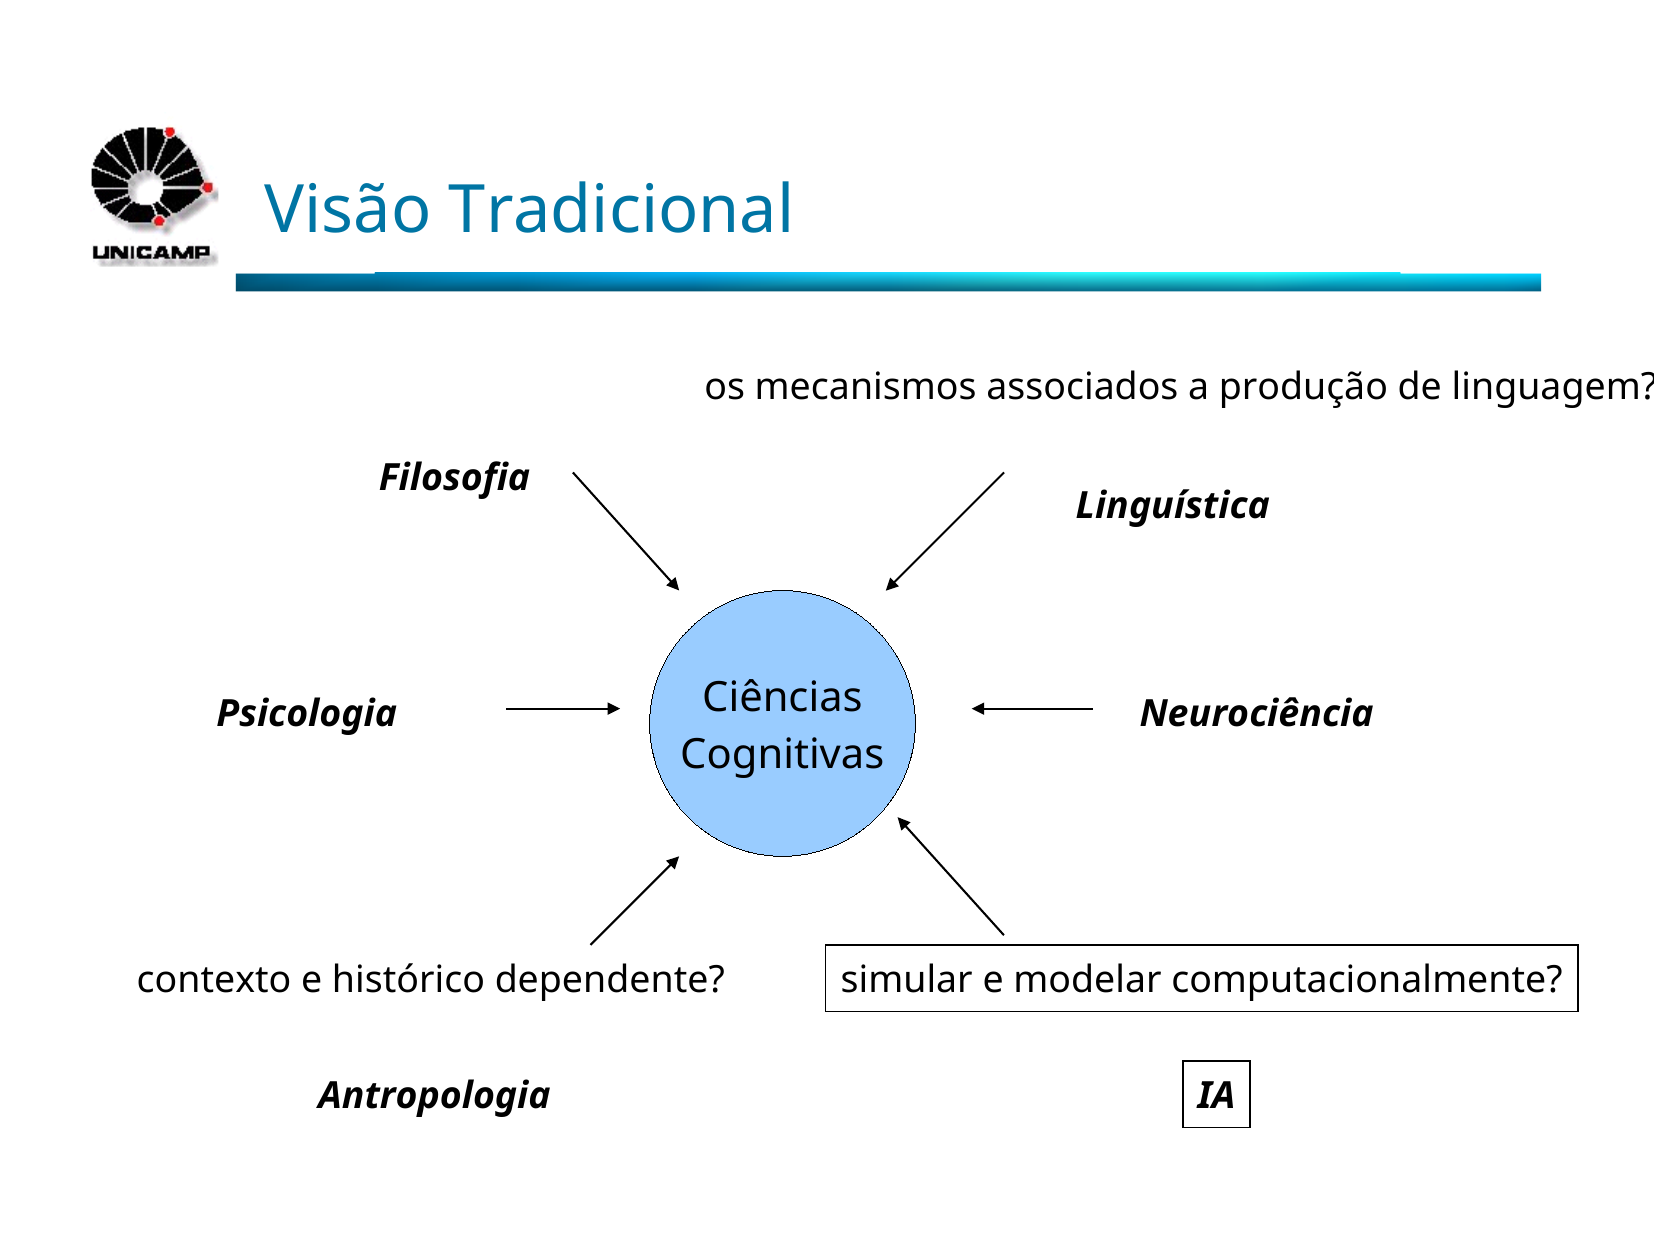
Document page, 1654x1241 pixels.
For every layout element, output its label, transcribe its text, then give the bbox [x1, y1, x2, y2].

text_box Psicologia [201, 679, 413, 746]
text_box IA [1182, 1060, 1251, 1128]
text_box simular e modelar computacionalmente? [825, 944, 1578, 1012]
picture [125, 272, 1654, 295]
text_box Neurociência [1103, 679, 1420, 746]
text_box os mecanismos associados a produção de linguagem? [689, 352, 1654, 419]
text_box Filosofia [364, 442, 546, 510]
text_box Linguística [1051, 470, 1335, 537]
text_box contexto e histórico dependente? [121, 944, 741, 1012]
text_box Ciências Cognitivas [649, 590, 916, 857]
text_box Antropologia [283, 1060, 586, 1127]
title Visão Tradicional [264, 35, 1534, 250]
